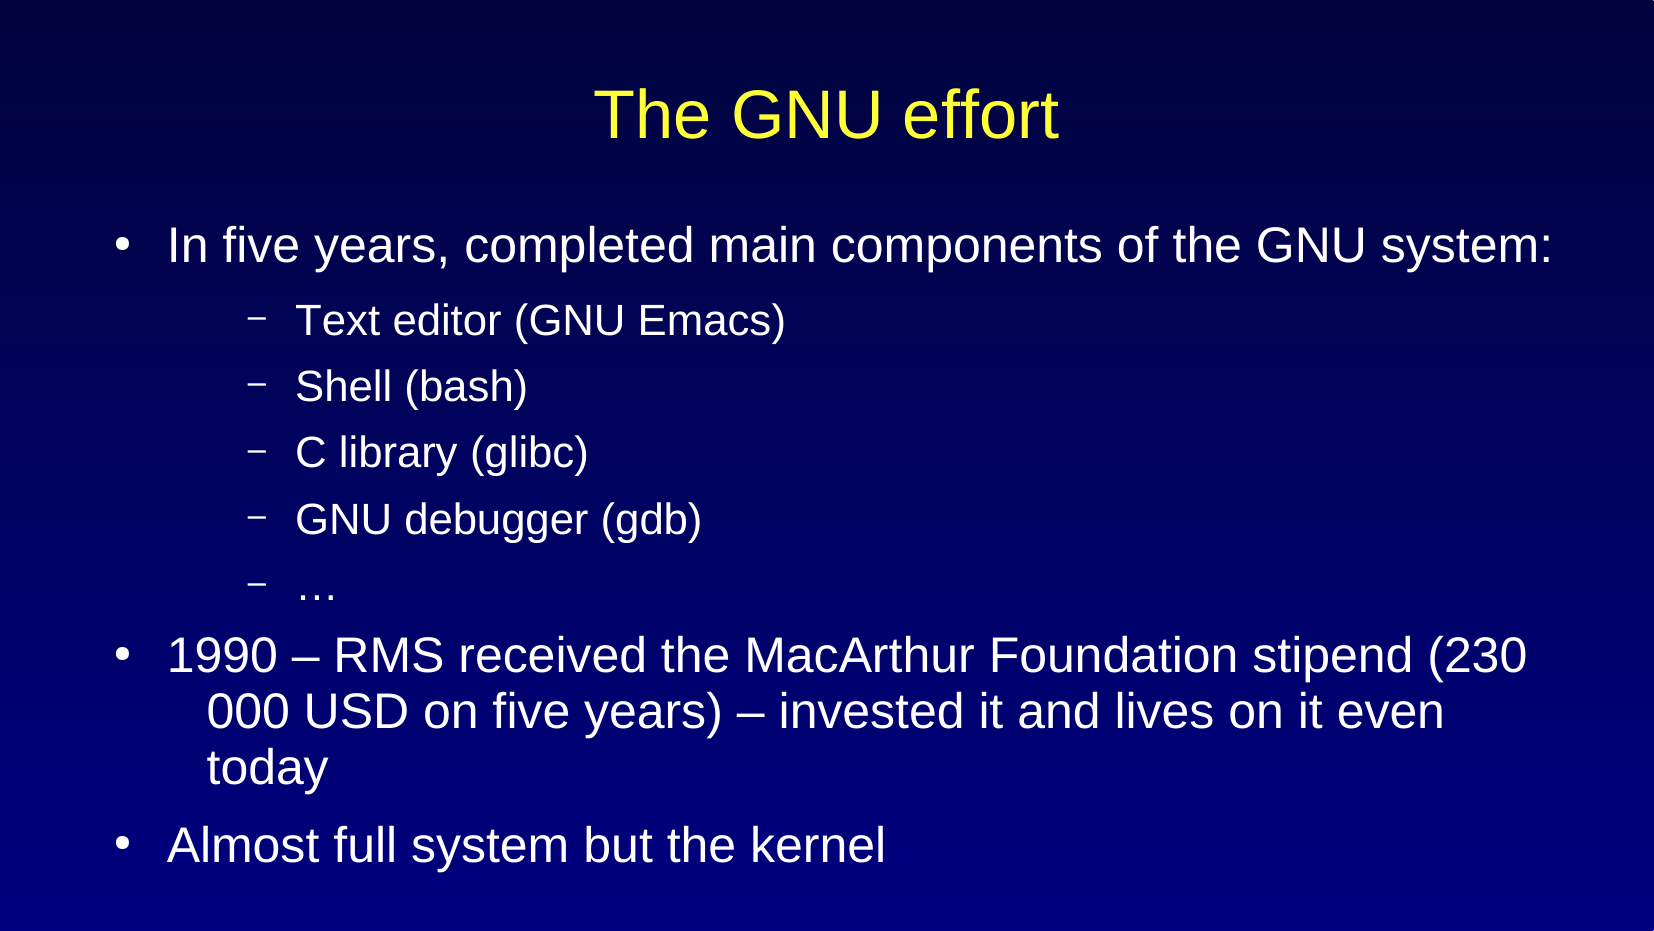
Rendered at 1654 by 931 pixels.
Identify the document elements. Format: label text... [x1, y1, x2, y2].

title The GNU effort [82, 37, 1571, 193]
list In five years, completed main components of the GNU system: Text editor (GNU Emacs) Shell (bash) C library (glibc) GNU debugger (gdb) … 1990 – RMS received the MacArthur Foundation stipend (230 000 USD on five years) – invested it and lives on it even today Almost full system but the kernel [82, 217, 1571, 873]
